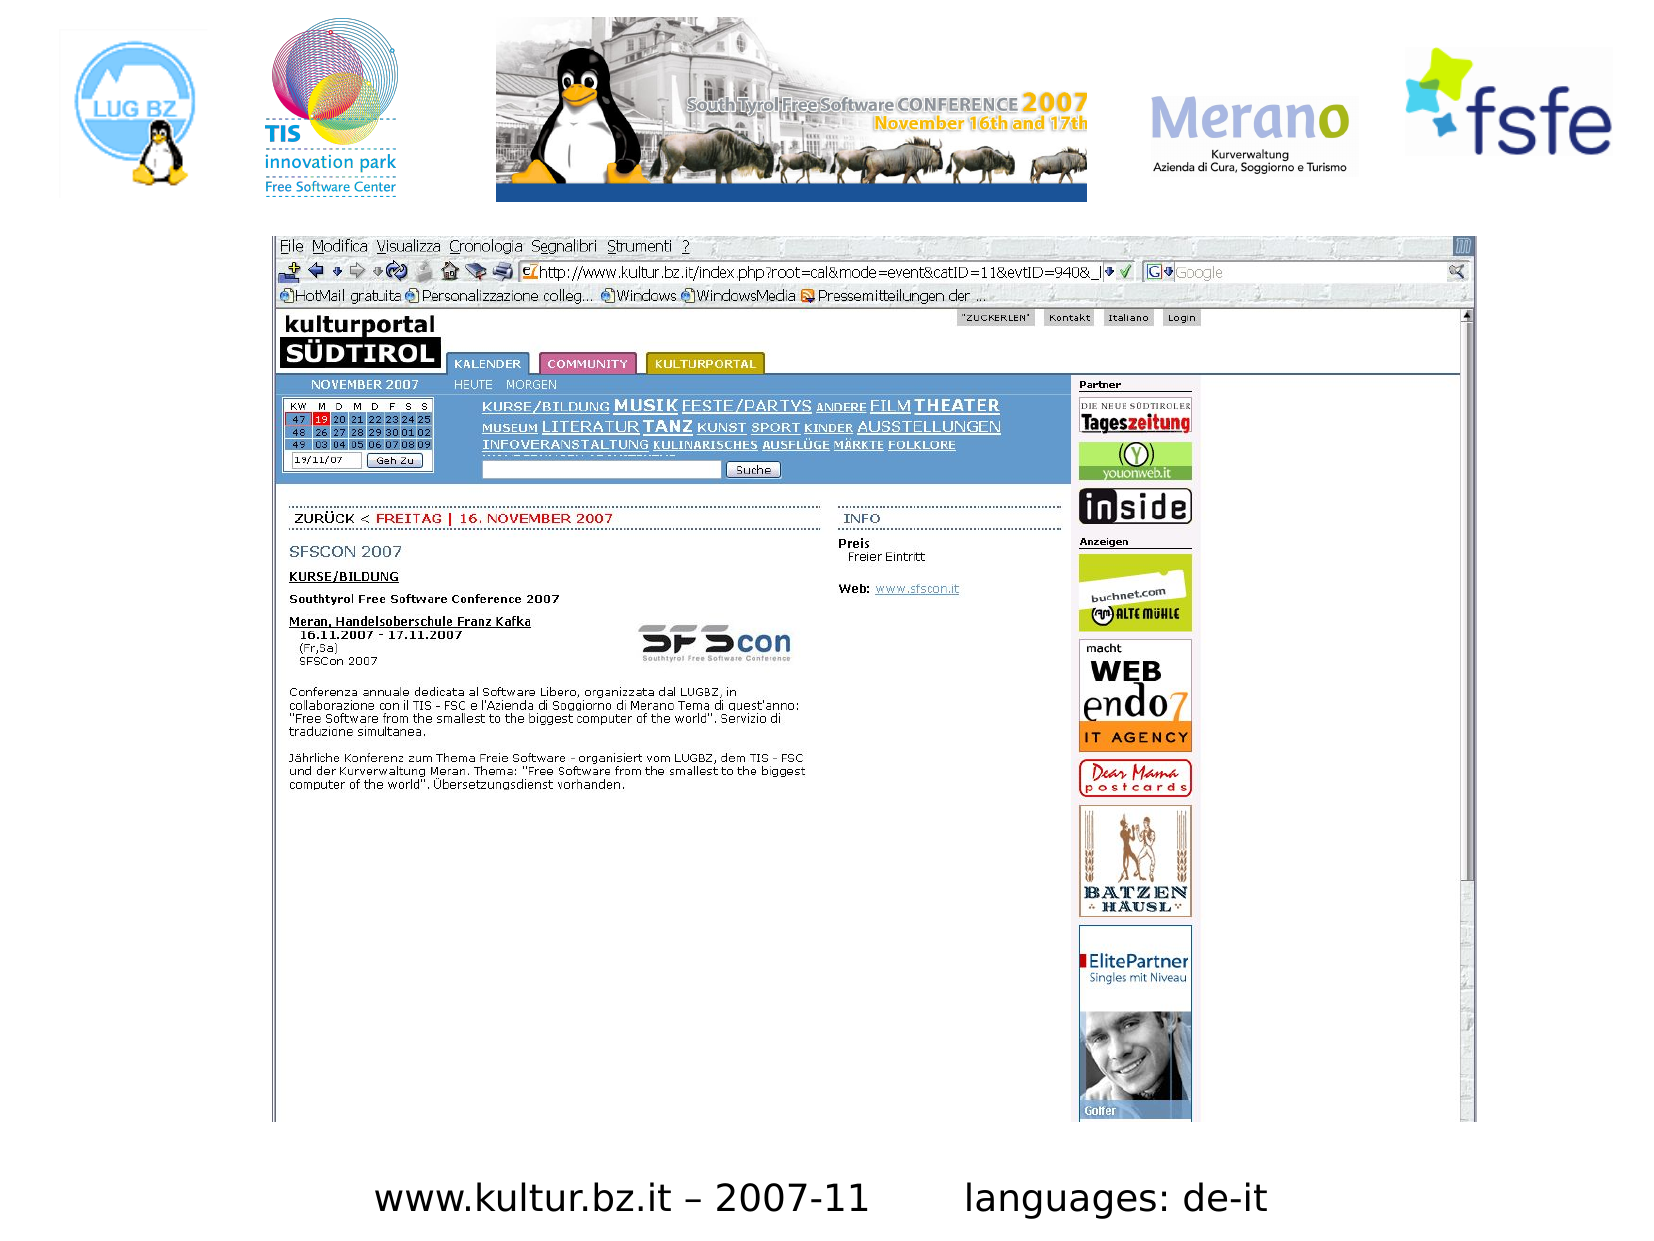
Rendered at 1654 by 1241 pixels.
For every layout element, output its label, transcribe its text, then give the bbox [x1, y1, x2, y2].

picture [265, 18, 398, 197]
picture [1151, 96, 1359, 177]
picture [272, 236, 1477, 1123]
picture [59, 29, 220, 198]
text_box www.kultur.bz.it – 2007-11 languages: de-it [318, 1169, 1323, 1228]
picture [1405, 47, 1613, 156]
picture [496, 17, 1087, 202]
